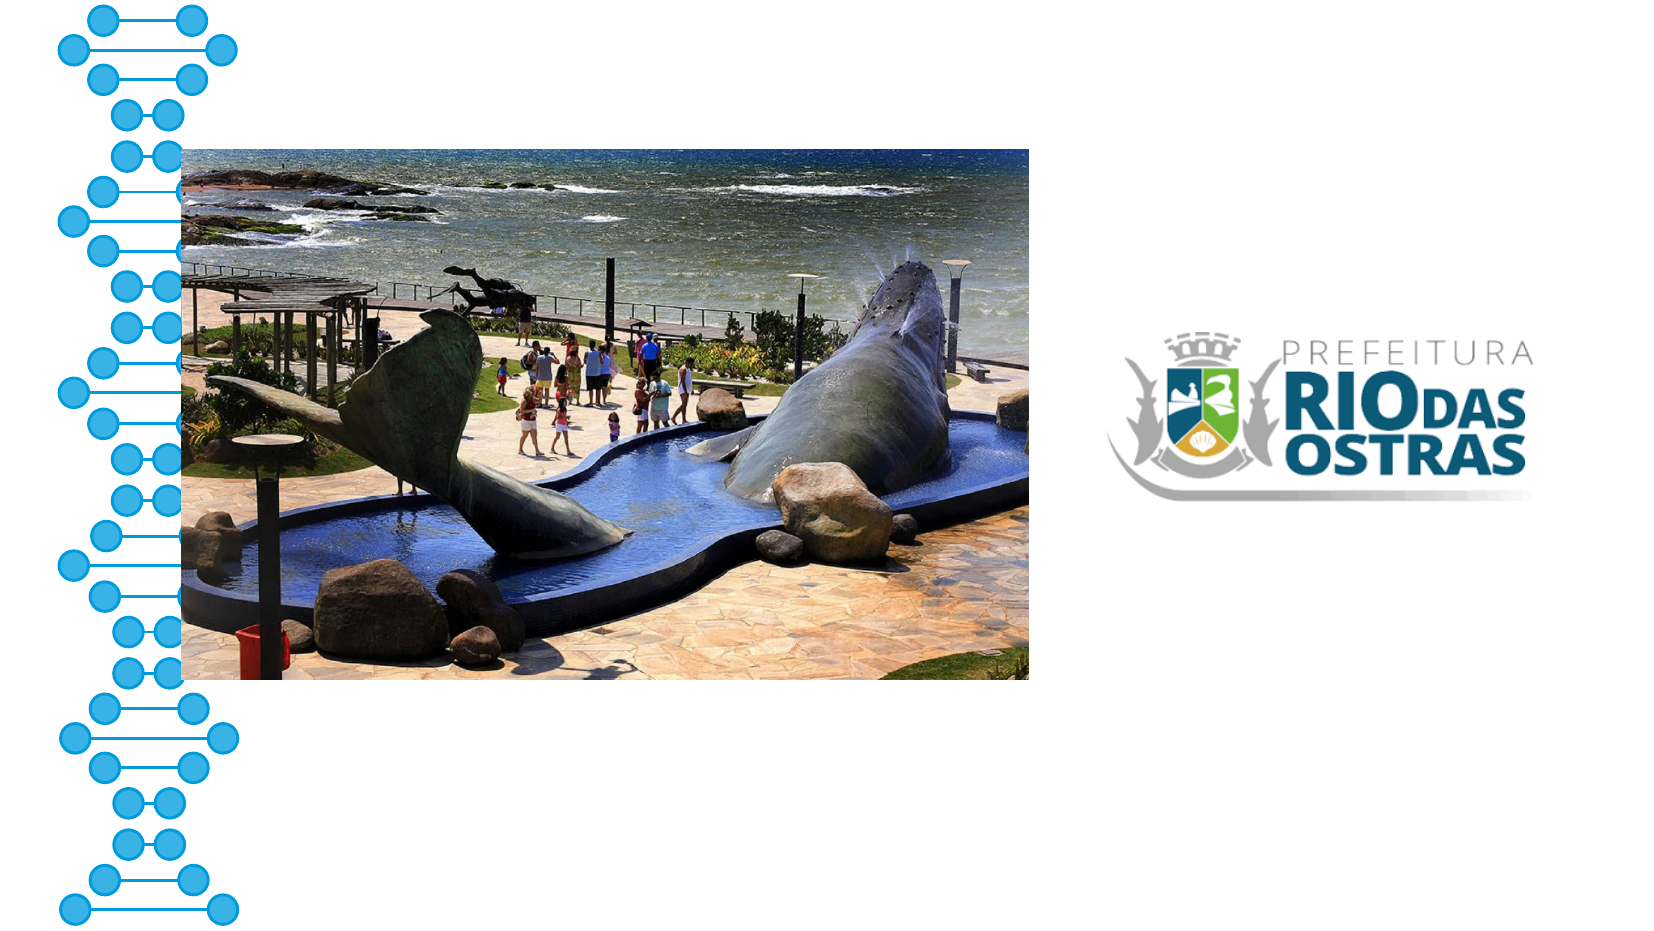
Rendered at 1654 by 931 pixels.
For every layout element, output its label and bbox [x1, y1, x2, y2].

picture [1105, 332, 1536, 502]
picture [180, 149, 1029, 680]
